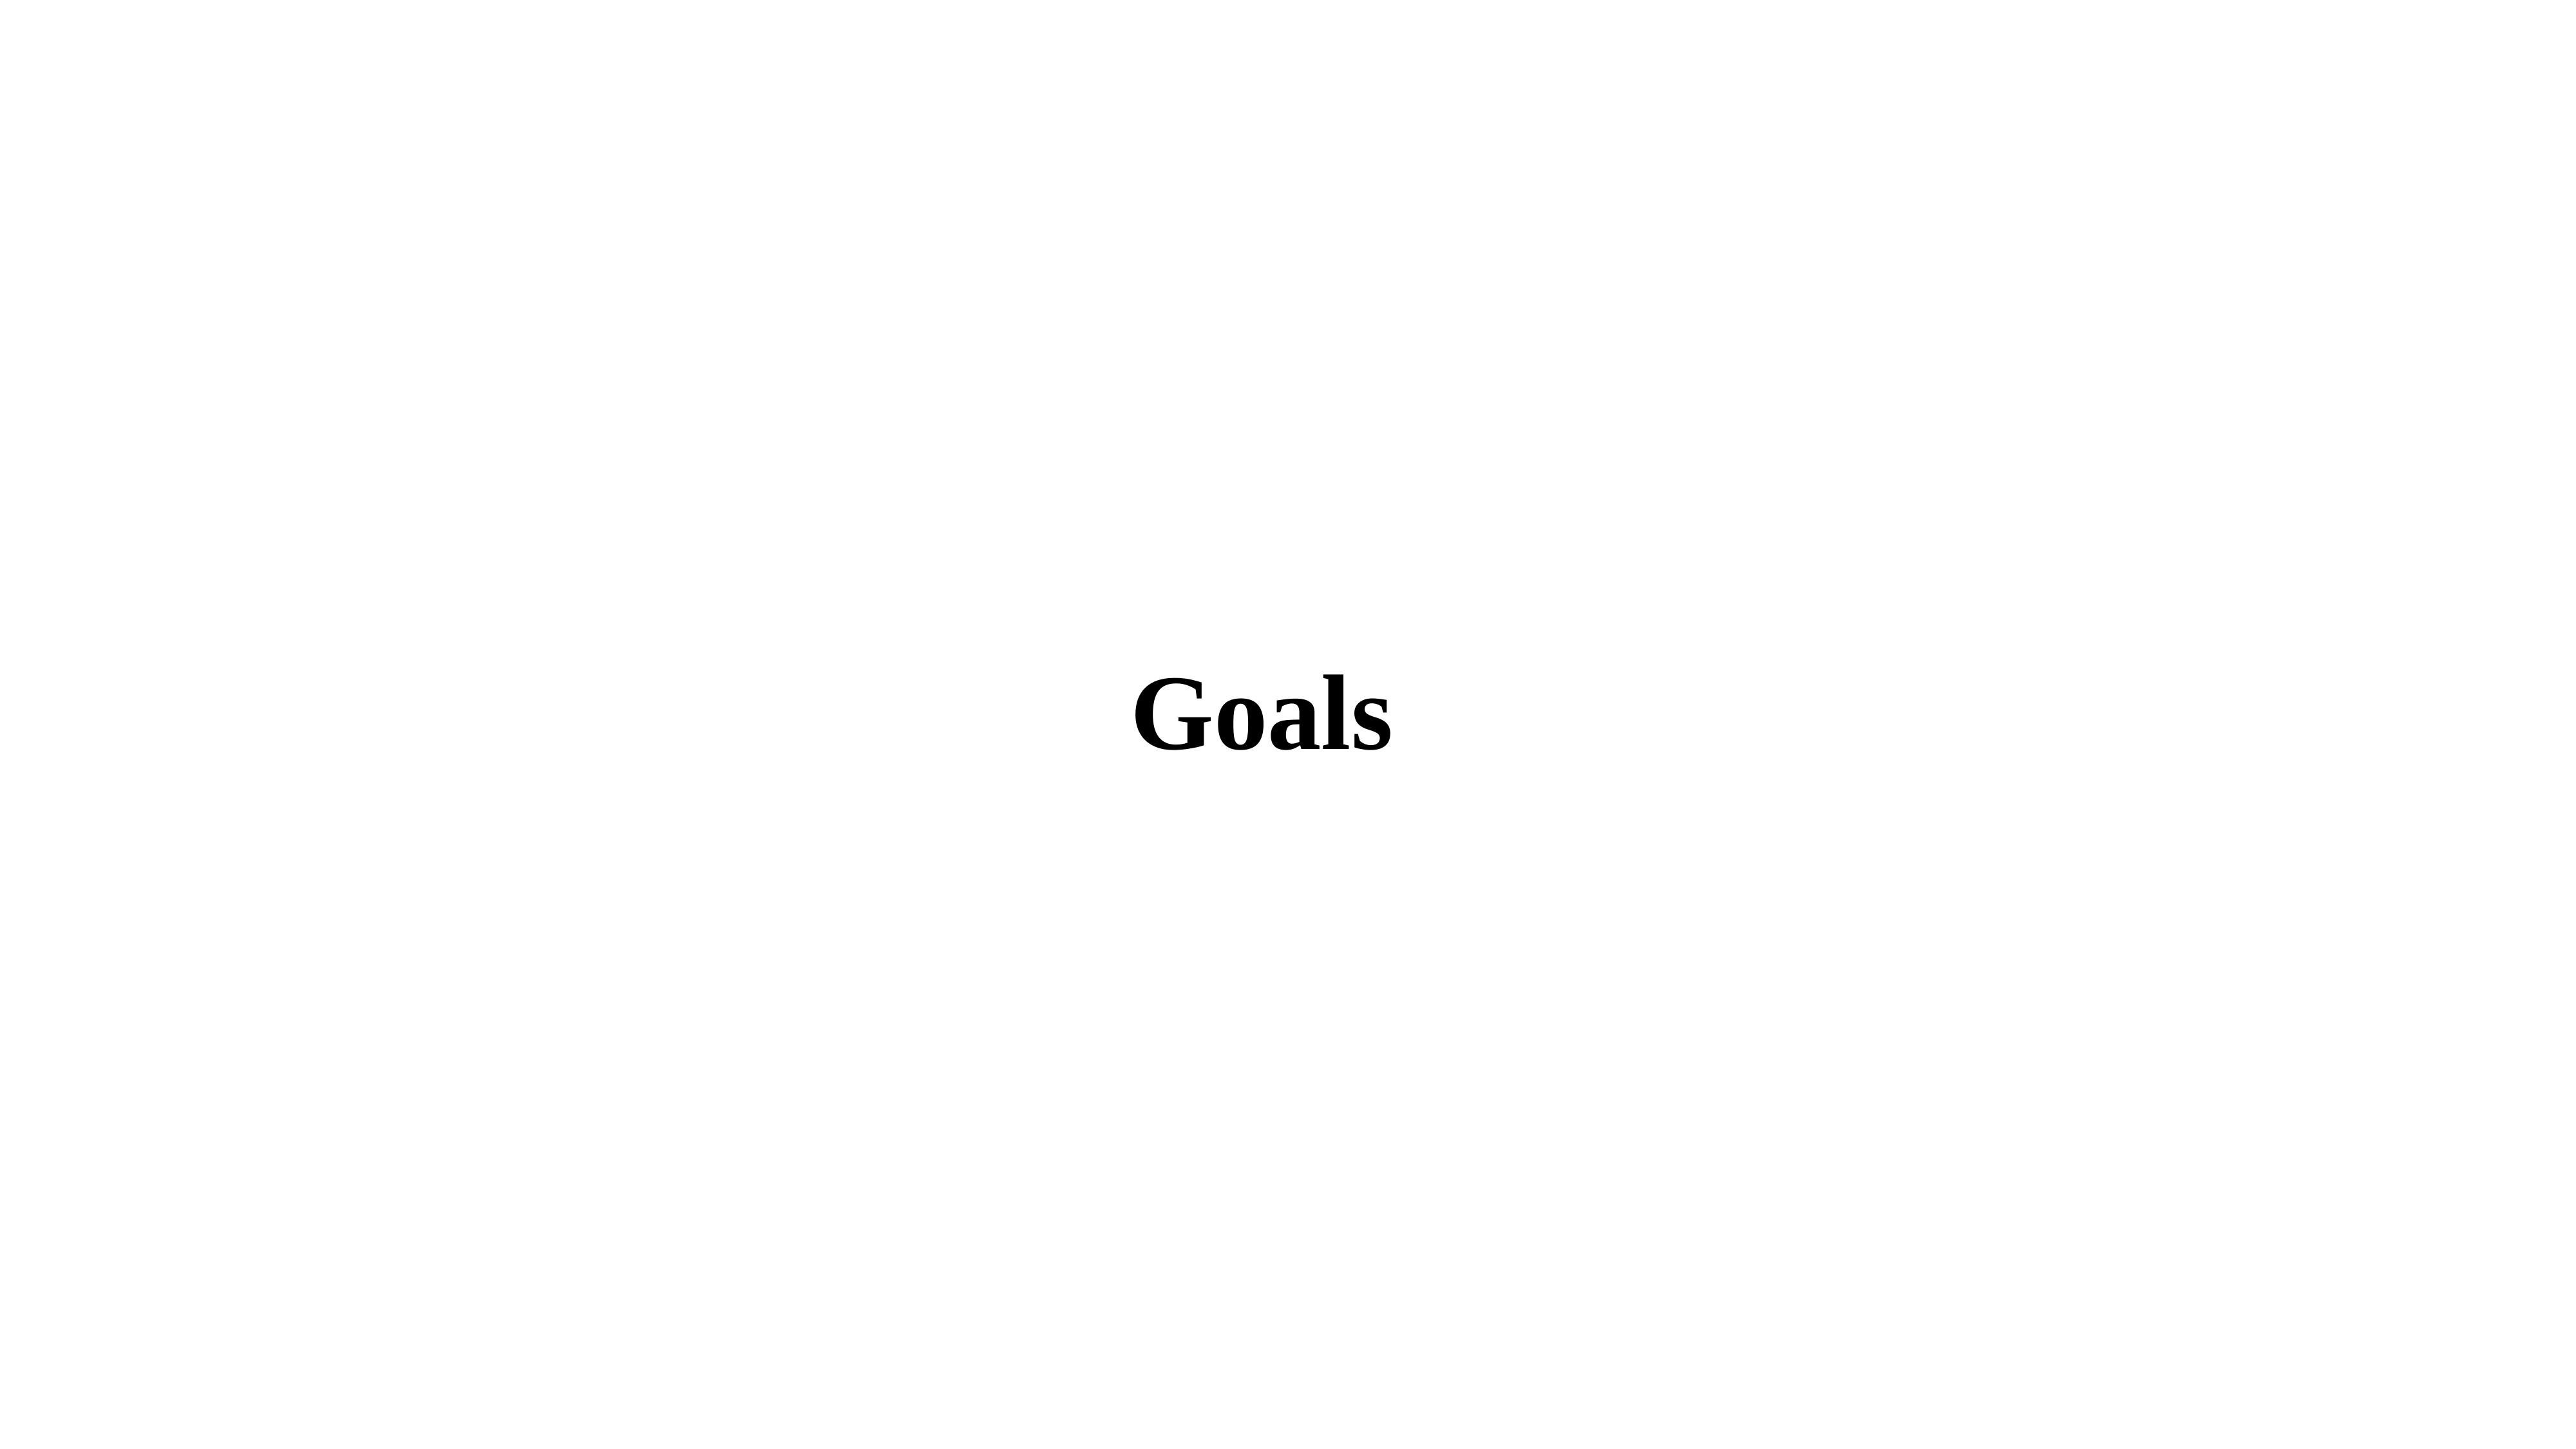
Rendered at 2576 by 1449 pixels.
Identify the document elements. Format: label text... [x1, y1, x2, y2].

title Goals [965, 600, 1559, 812]
